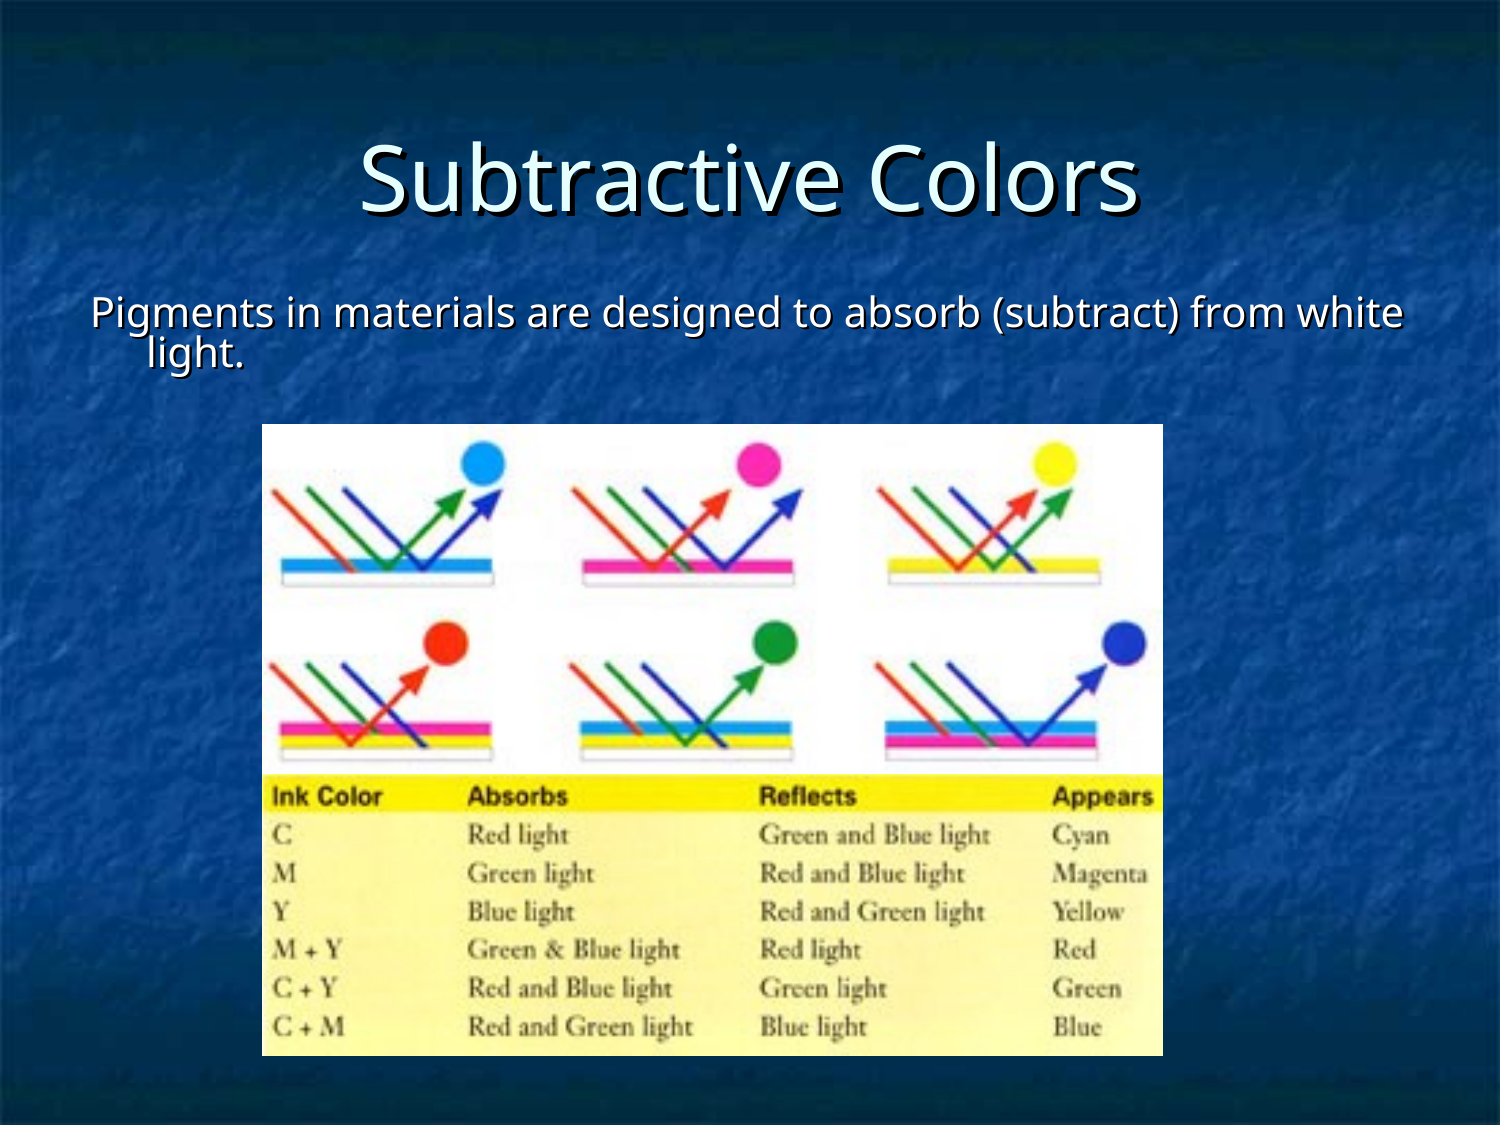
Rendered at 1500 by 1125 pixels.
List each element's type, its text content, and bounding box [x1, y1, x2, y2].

title Subtractive Colors [75, 62, 1426, 287]
picture [0, 0, 1500, 1125]
list Pigments in materials are designed to absorb (subtract) from white light. [75, 287, 1426, 388]
